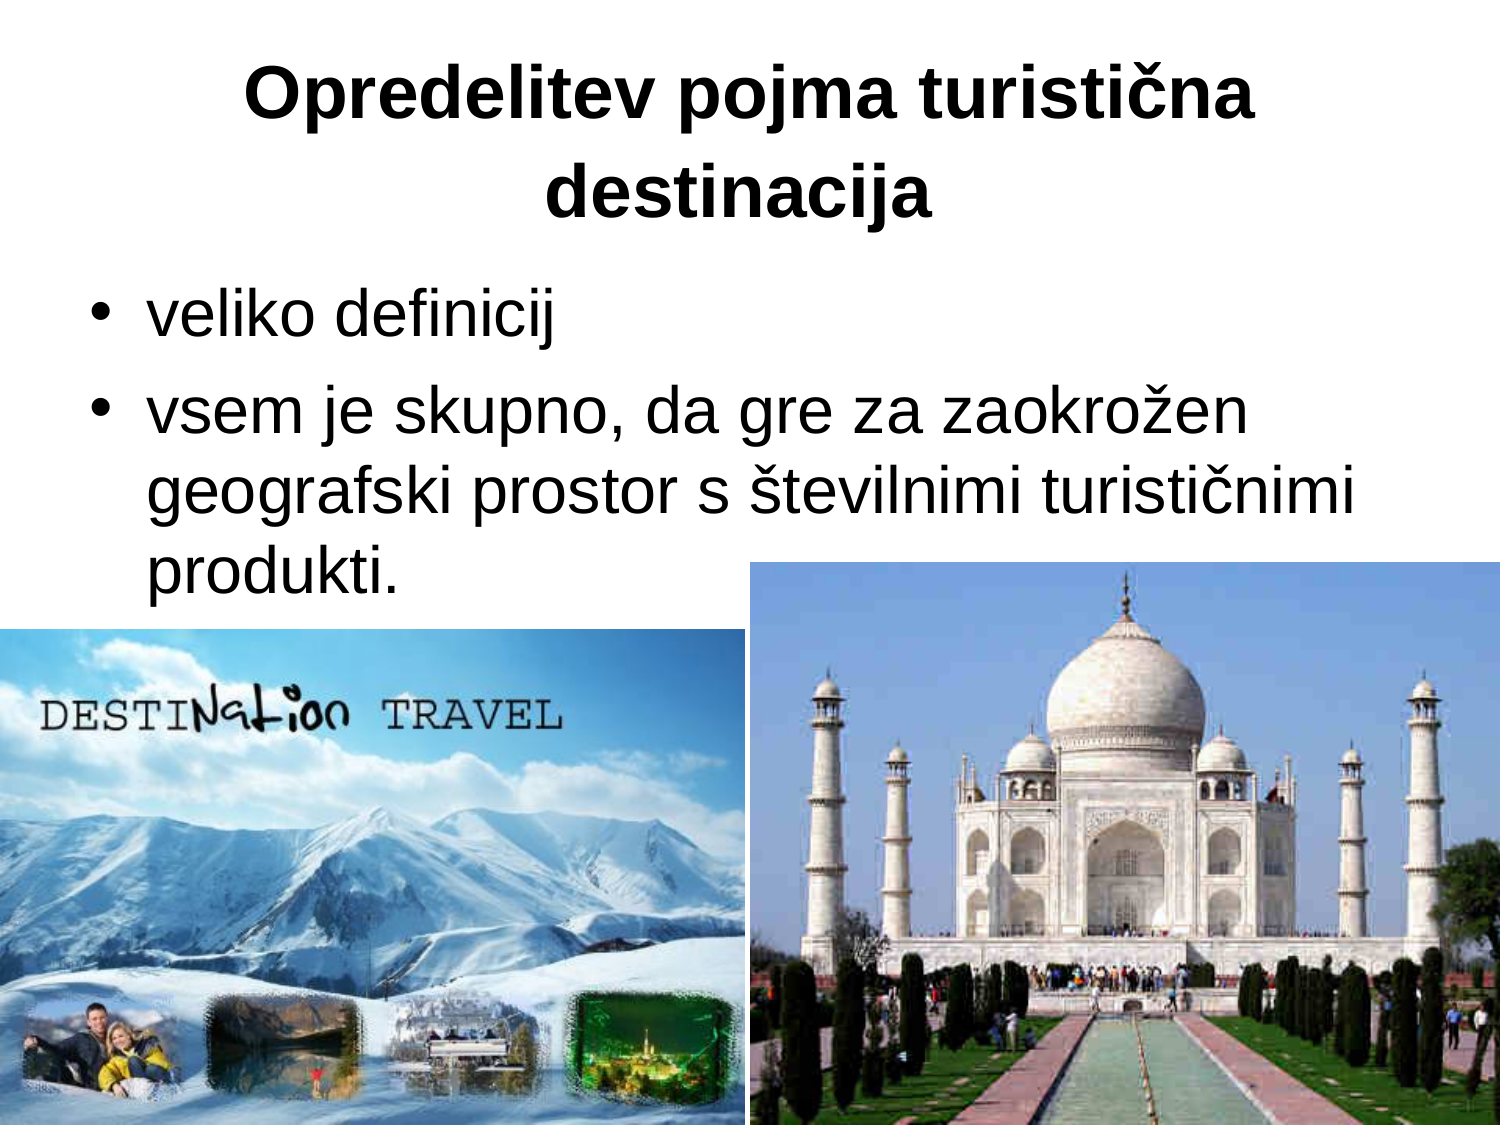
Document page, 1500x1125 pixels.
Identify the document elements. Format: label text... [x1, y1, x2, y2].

picture [0, 629, 745, 1125]
picture [750, 562, 1500, 1125]
title Opredelitev pojma turistična destinacija [75, 36, 1426, 242]
list veliko definicij vsem je skupno, da gre za zaokrožen geografski prostor s številnimi turističnimi produkti. [75, 262, 1426, 1071]
